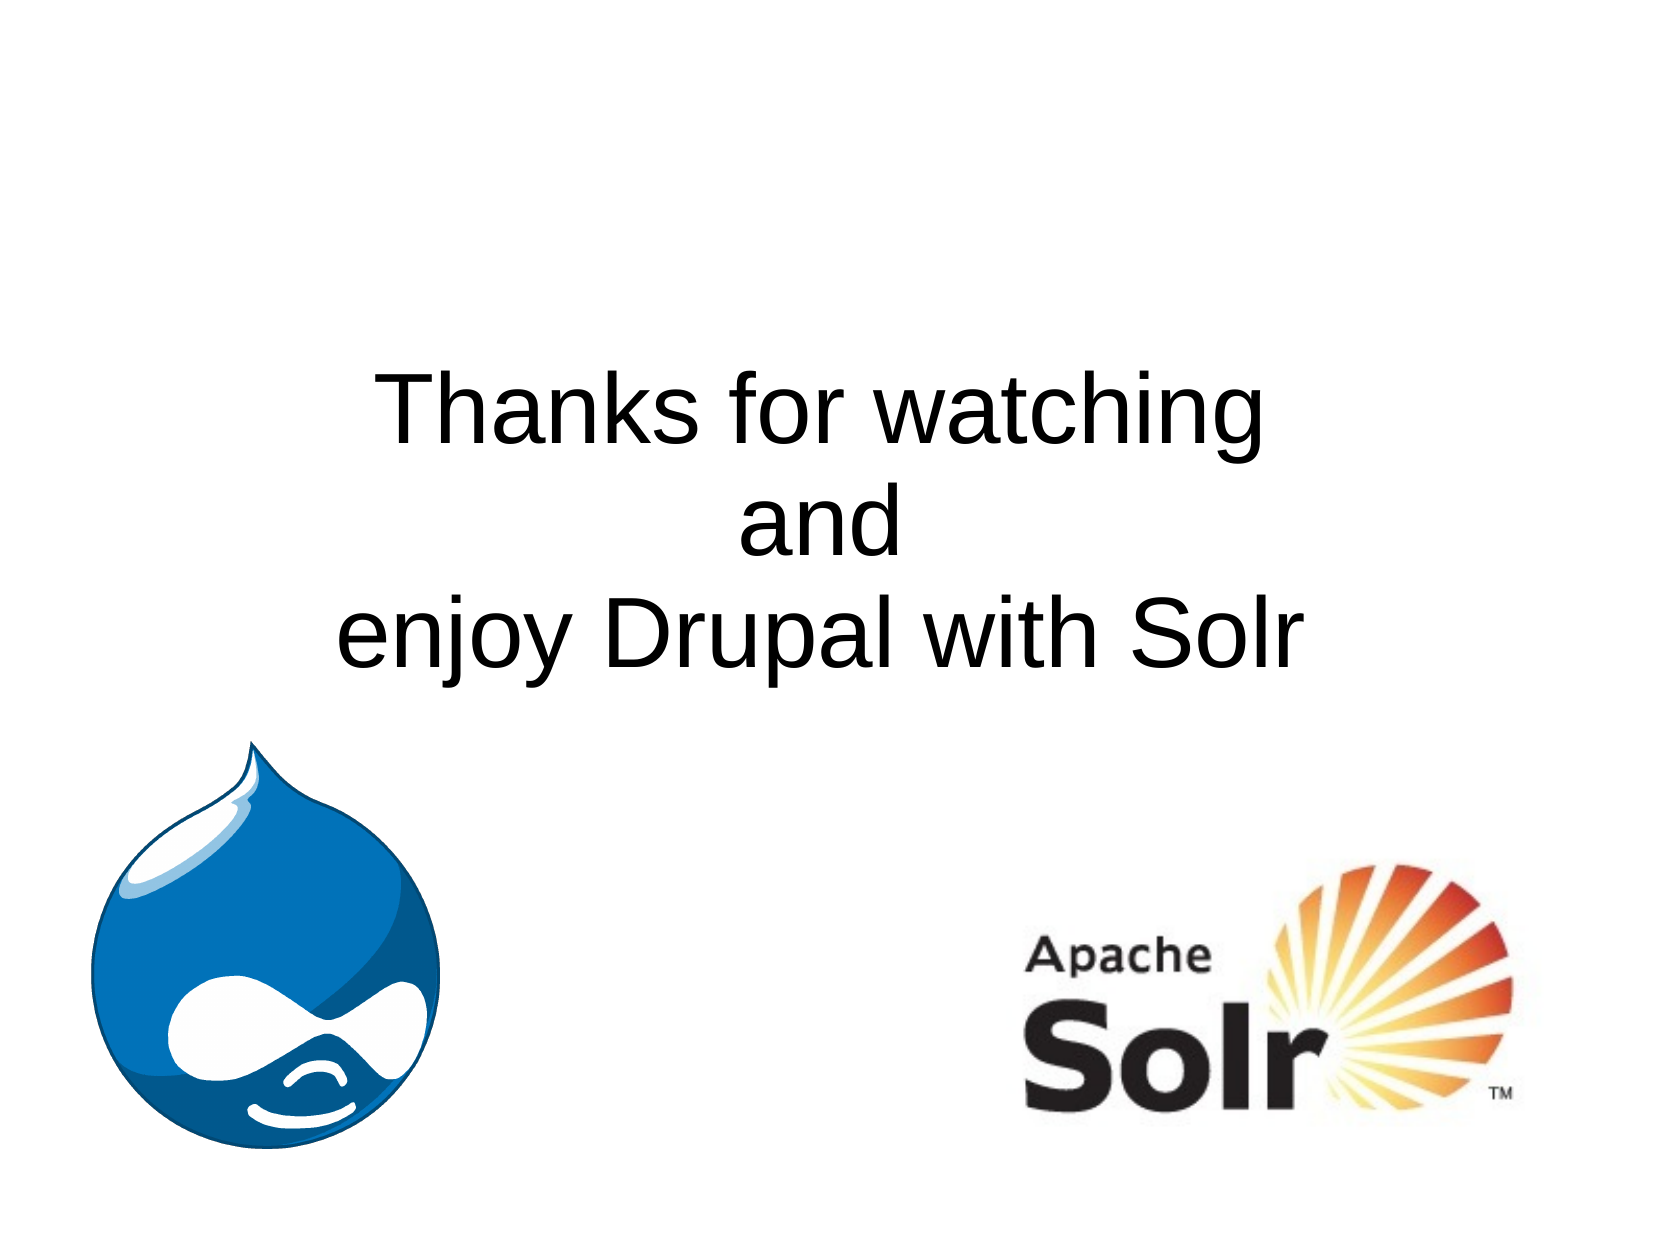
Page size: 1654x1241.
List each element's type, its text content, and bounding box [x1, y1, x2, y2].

picture [974, 826, 1564, 1152]
picture [88, 738, 443, 1152]
subtitle Thanks for watching and enjoy Drupal with Solr [76, 118, 1565, 925]
